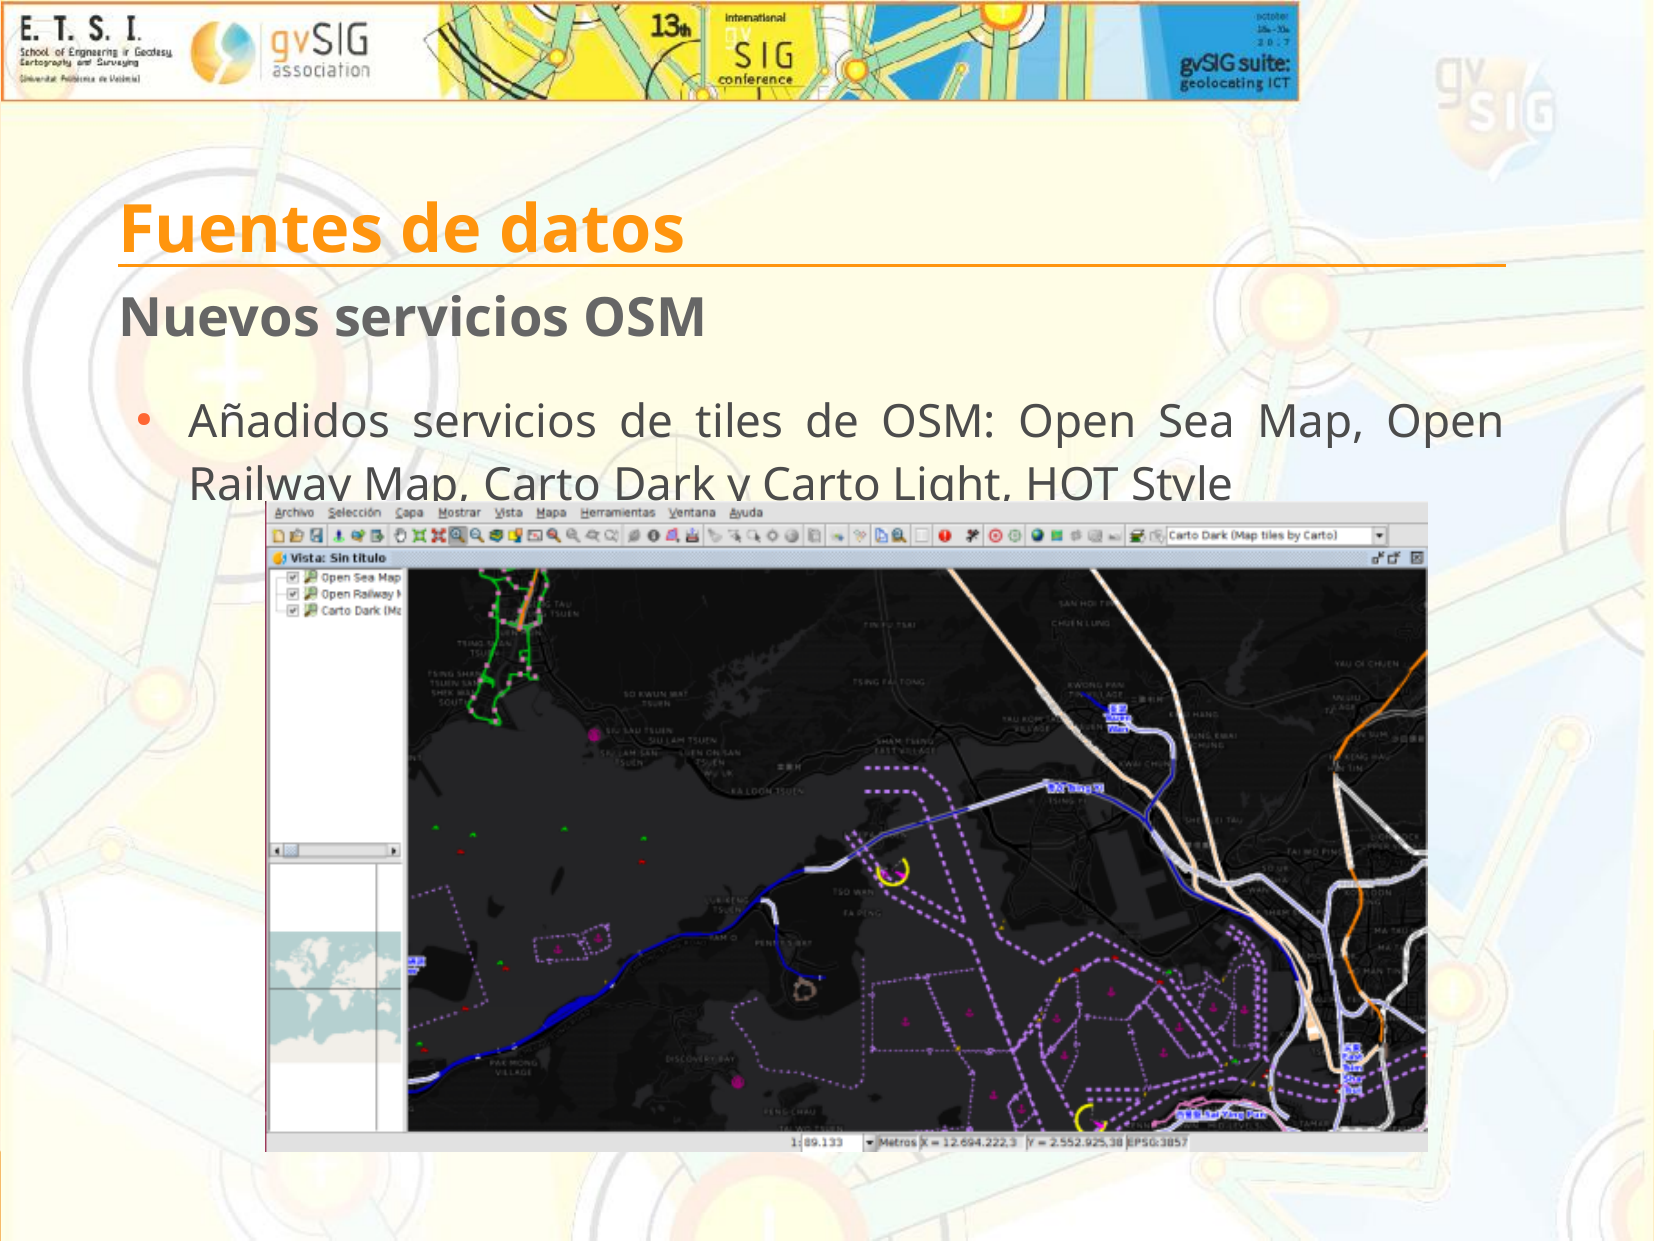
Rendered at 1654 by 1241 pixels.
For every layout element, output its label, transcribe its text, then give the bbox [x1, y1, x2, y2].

picture [0, 0, 1654, 1241]
text_box Nuevos servicios OSM [118, 252, 1152, 379]
list Añadidos servicios de tiles de OSM: Open Sea Map, Open Railway Map, Carto Dark y Carto Light, HOT Style [118, 311, 1506, 1093]
title Fuentes de datos [118, 177, 1607, 276]
